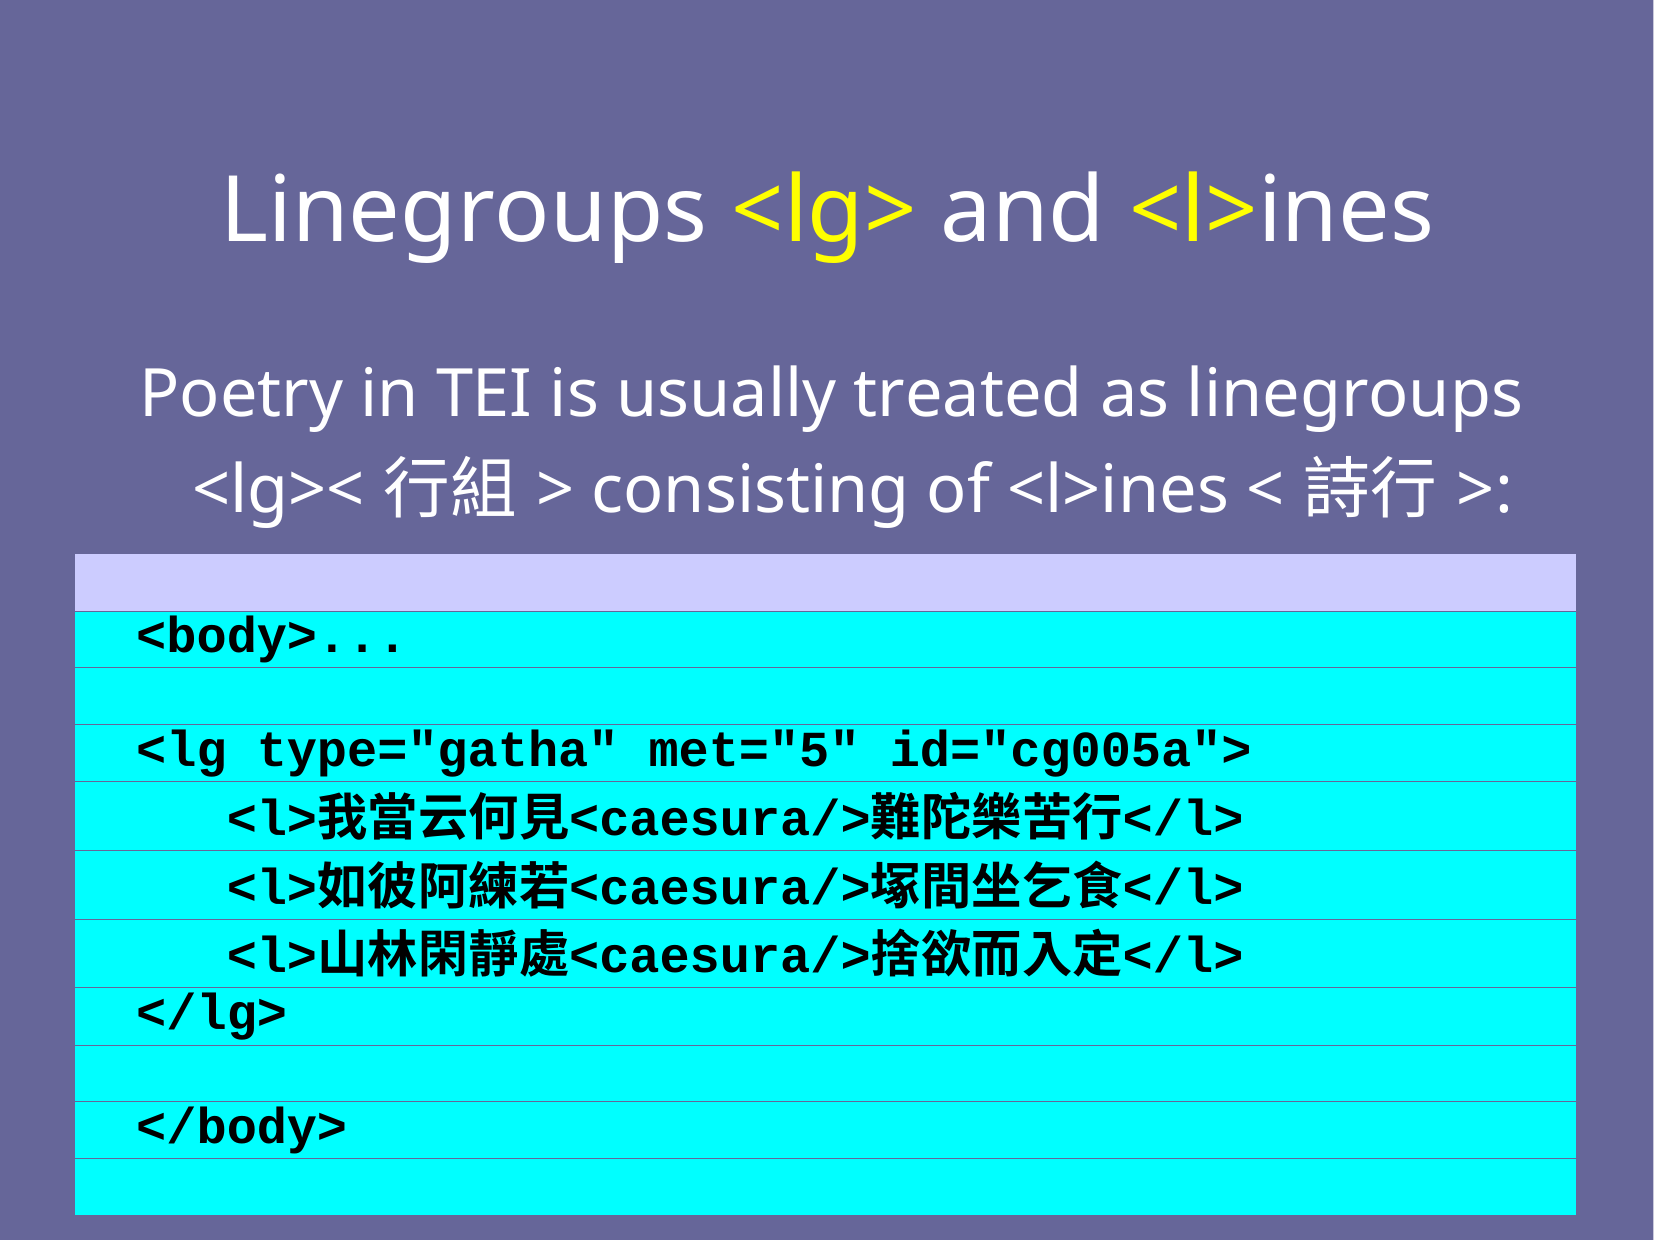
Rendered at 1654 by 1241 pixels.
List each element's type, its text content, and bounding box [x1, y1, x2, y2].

chart [75, 554, 1576, 1241]
list Poetry in TEI is usually treated as linegroups <lg><行組> consisting of <l>ines <詩行>: [121, 344, 1534, 554]
title Linegroups <lg> and <l>ines [121, 102, 1534, 310]
